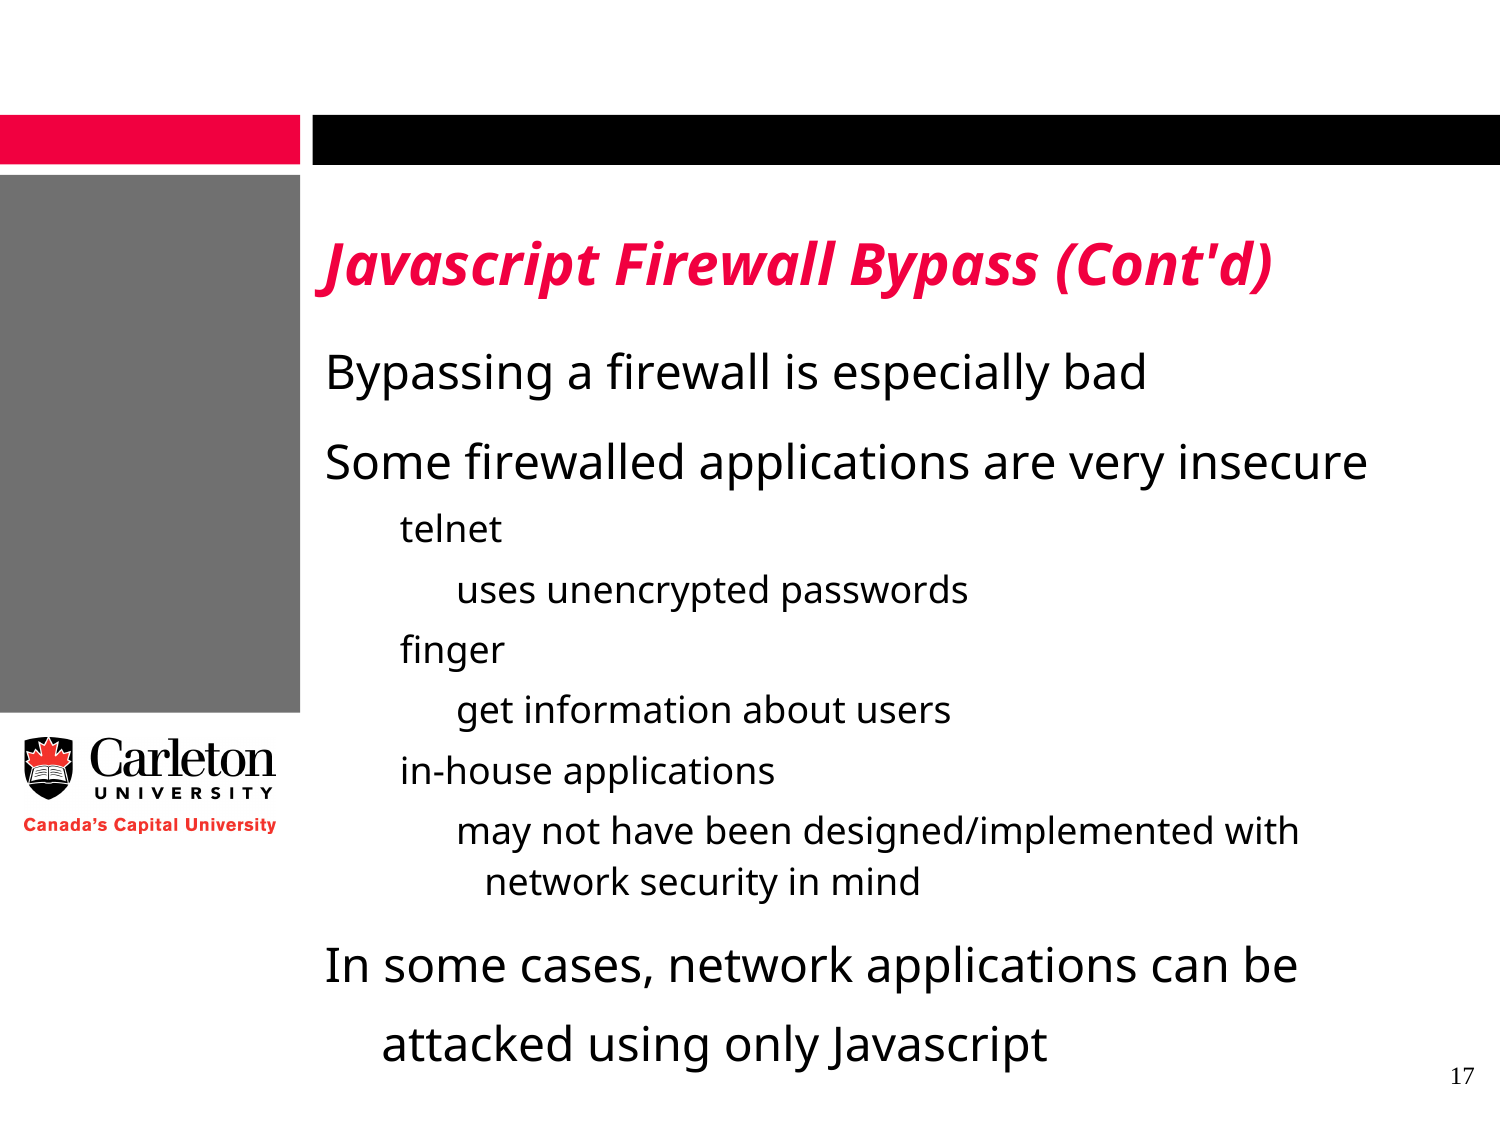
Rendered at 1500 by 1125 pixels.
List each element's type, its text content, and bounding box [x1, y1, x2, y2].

list Bypassing a firewall is especially bad Some firewalled applications are very insecure telnet uses unencrypted passwords finger get information about users in-house applications may not have been designed/implemented with network security in mind In some cases, network applications can be attacked using only Javascript [324, 324, 1450, 1036]
title Javascript Firewall Bypass (Cont'd) [324, 194, 1450, 324]
picture [24, 737, 276, 834]
